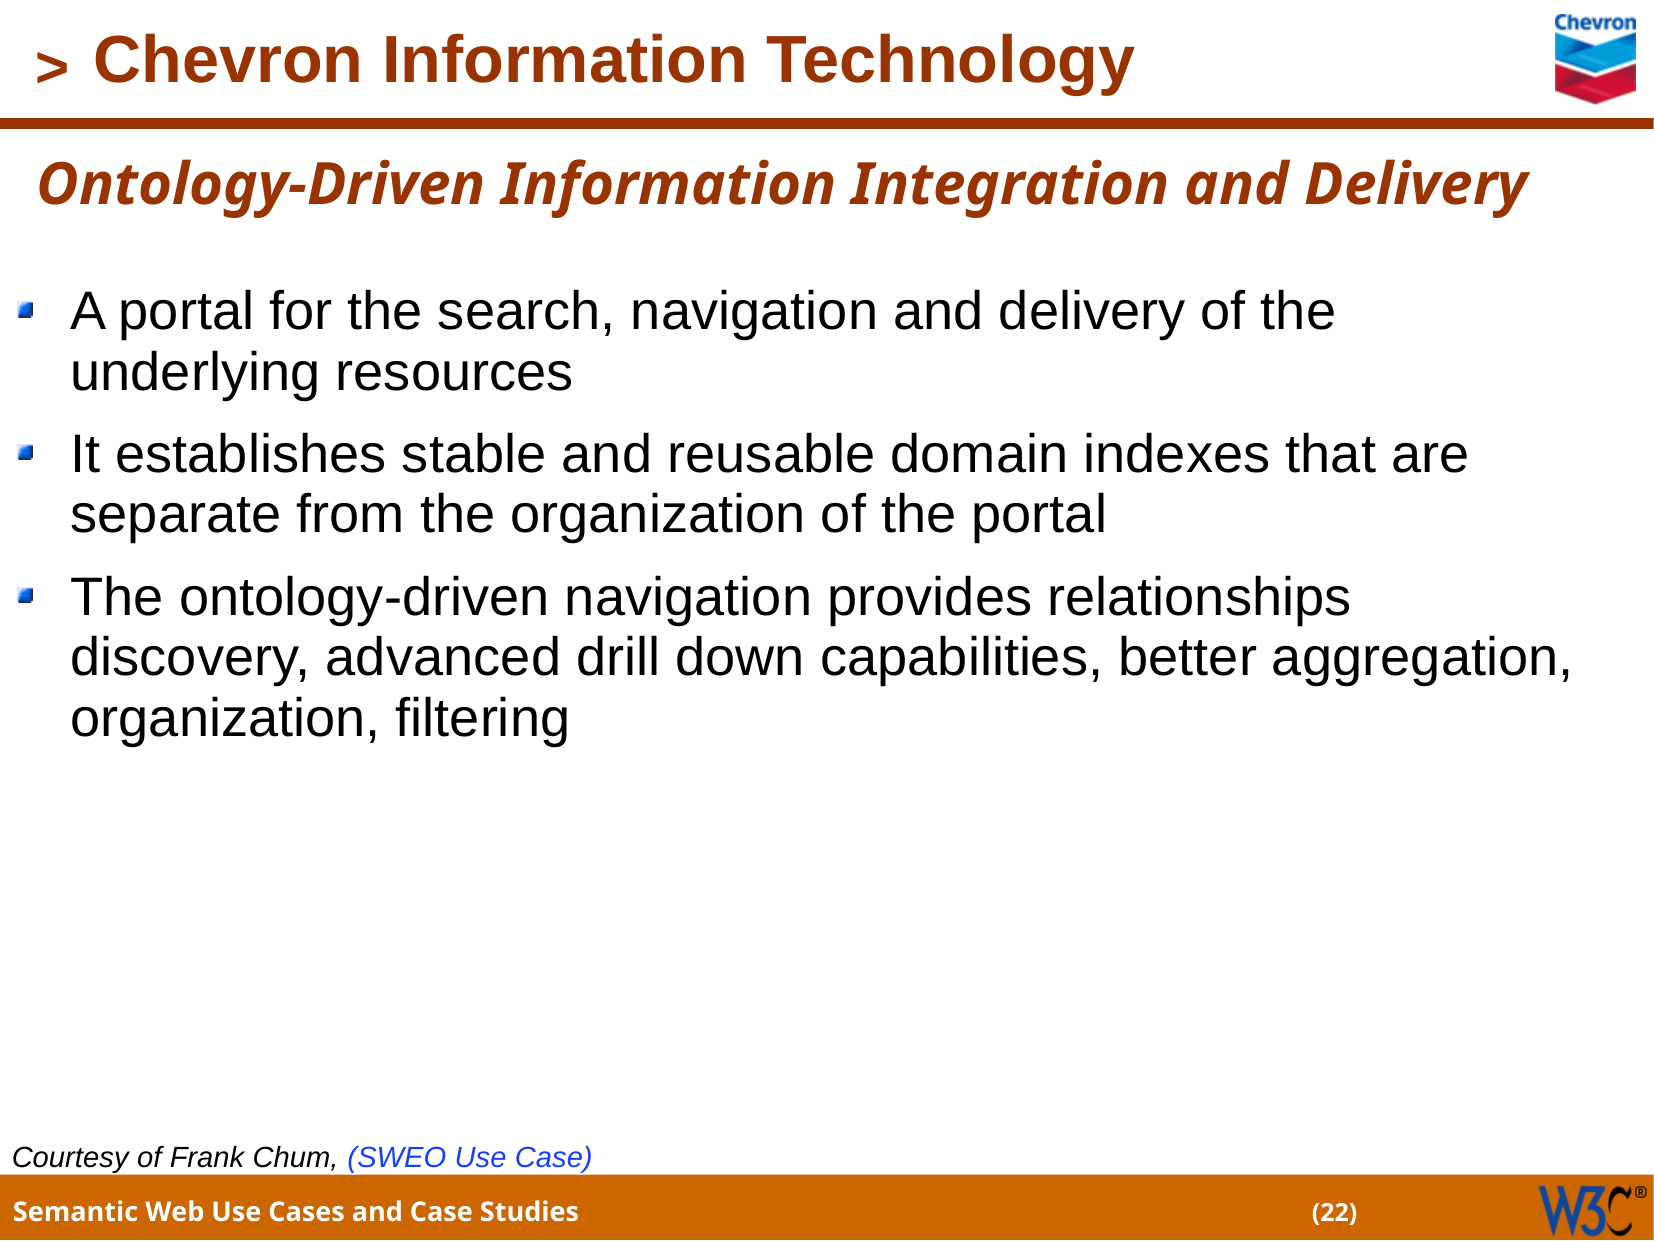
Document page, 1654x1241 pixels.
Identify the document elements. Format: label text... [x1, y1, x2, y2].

text_box Courtesy of Frank Chum, (SWEO Use Case) [11, 1139, 1514, 1173]
list A portal for the search, navigation and delivery of the underlying resources It establishes stable and reusable domain indexes that are separate from the organization of the portal The ontology-driven navigation provides relationships discovery, advanced drill down capabilities, better aggregation, organization, filtering [0, 277, 1595, 1057]
picture [1555, 59, 1636, 106]
picture [1535, 1183, 1651, 1240]
title Chevron Information Technology [93, 0, 1493, 119]
text_box Ontology-Driven Information Integration and Delivery [21, 143, 1563, 217]
picture [1555, 14, 1636, 54]
